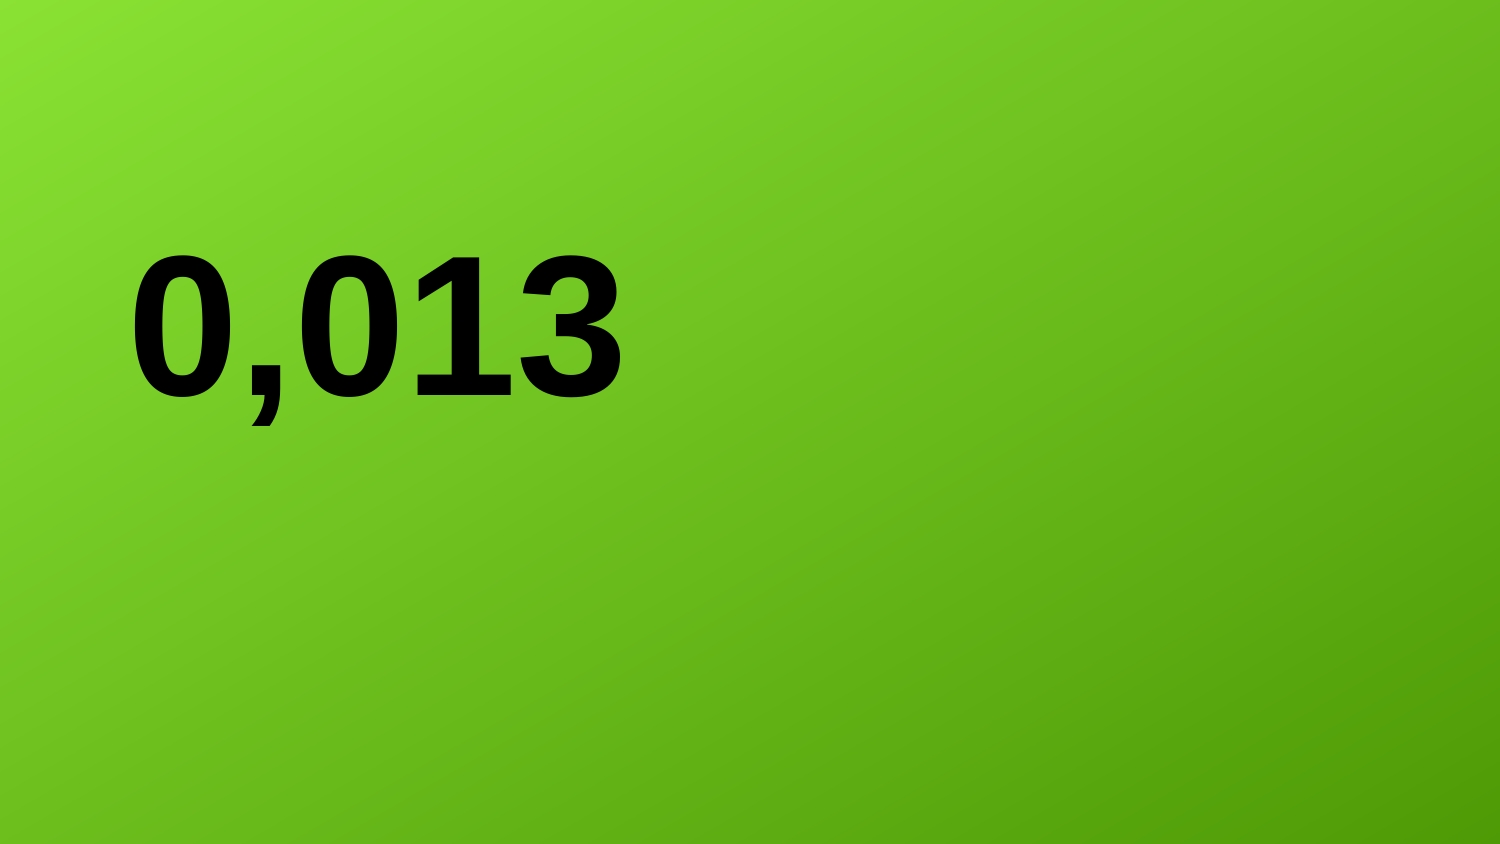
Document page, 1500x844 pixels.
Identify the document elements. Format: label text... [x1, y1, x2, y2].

title 0,013 [112, 259, 1388, 450]
